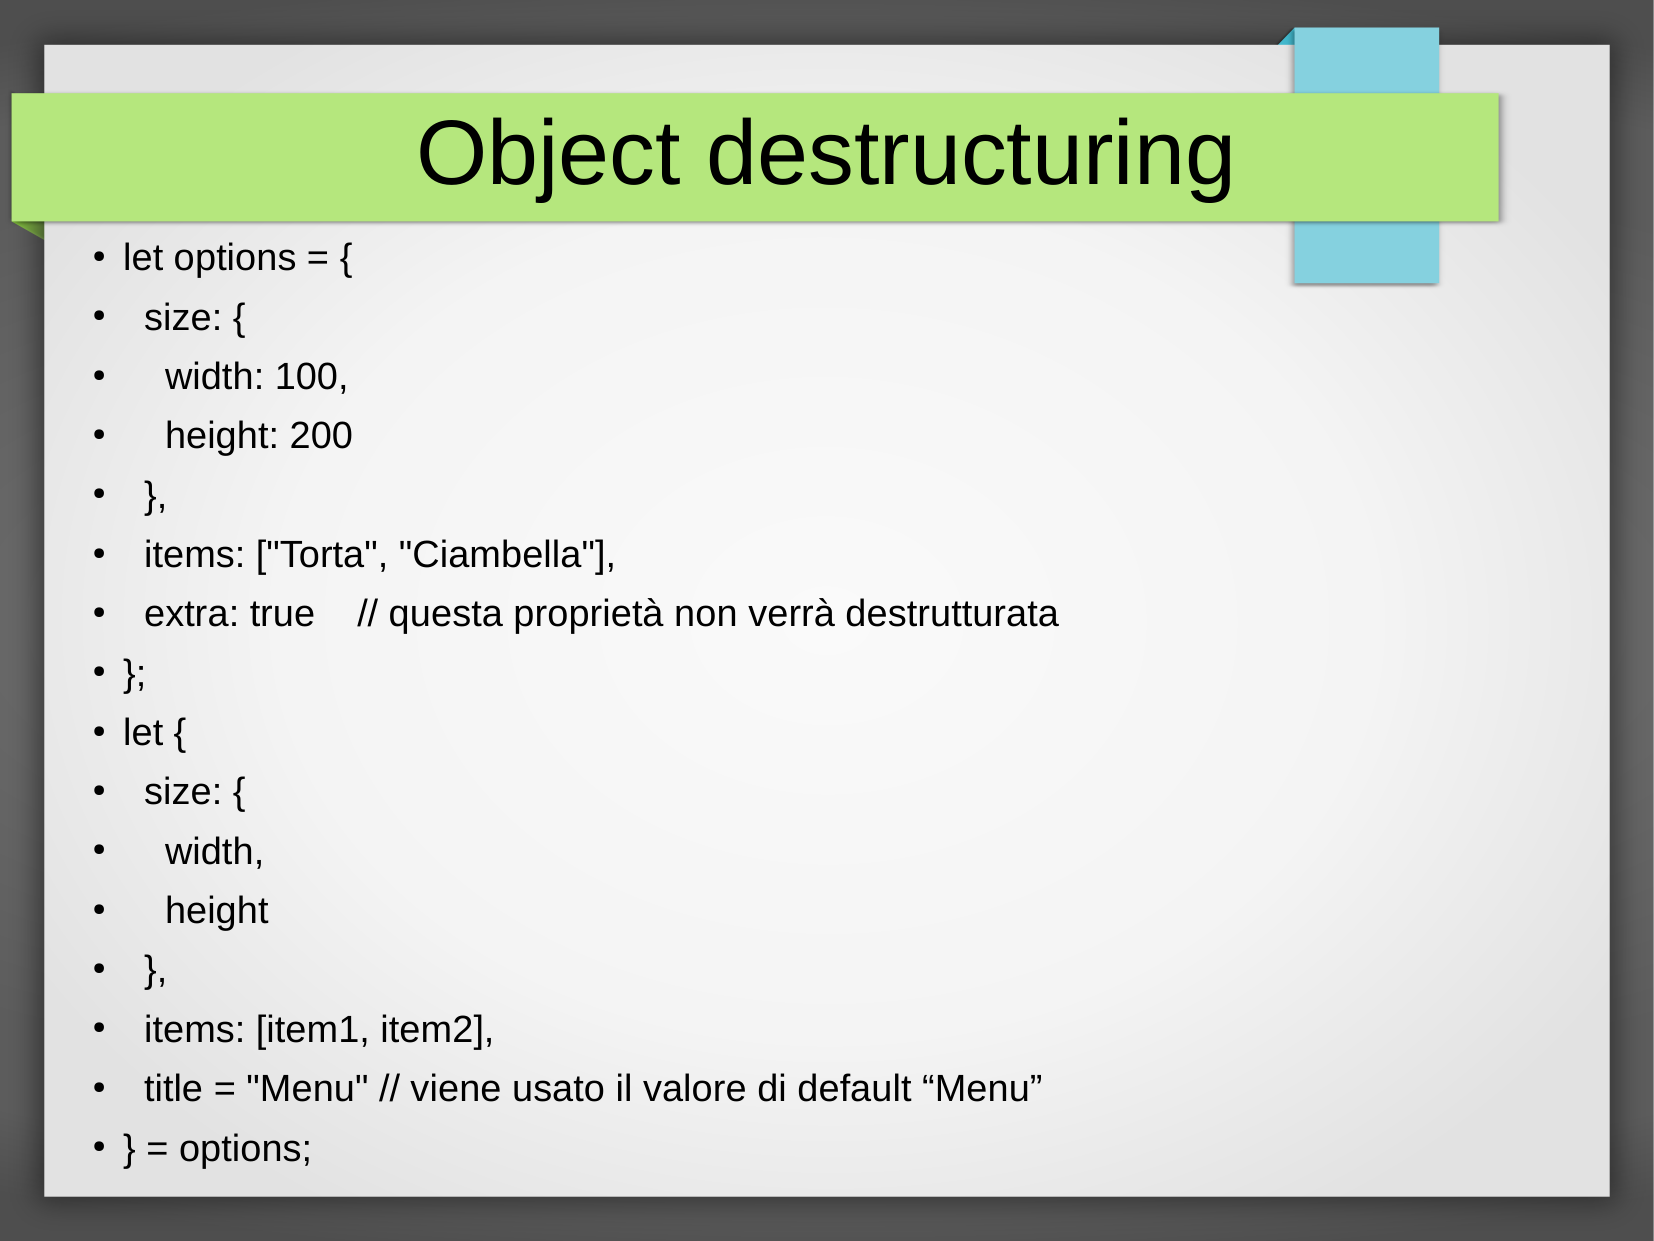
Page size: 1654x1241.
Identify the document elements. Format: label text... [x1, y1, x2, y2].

picture [0, 0, 1654, 1241]
title Object destructuring [82, 49, 1571, 236]
list let options = { size: { width: 100, height: 200 }, items: ["Torta", "Ciambella"], extra: true // questa proprietà non verrà destrutturata }; let { size: { width, height }, items: [item1, item2], title = "Menu" // viene usato il valore di default “Menu” } = options; [82, 236, 1571, 1170]
